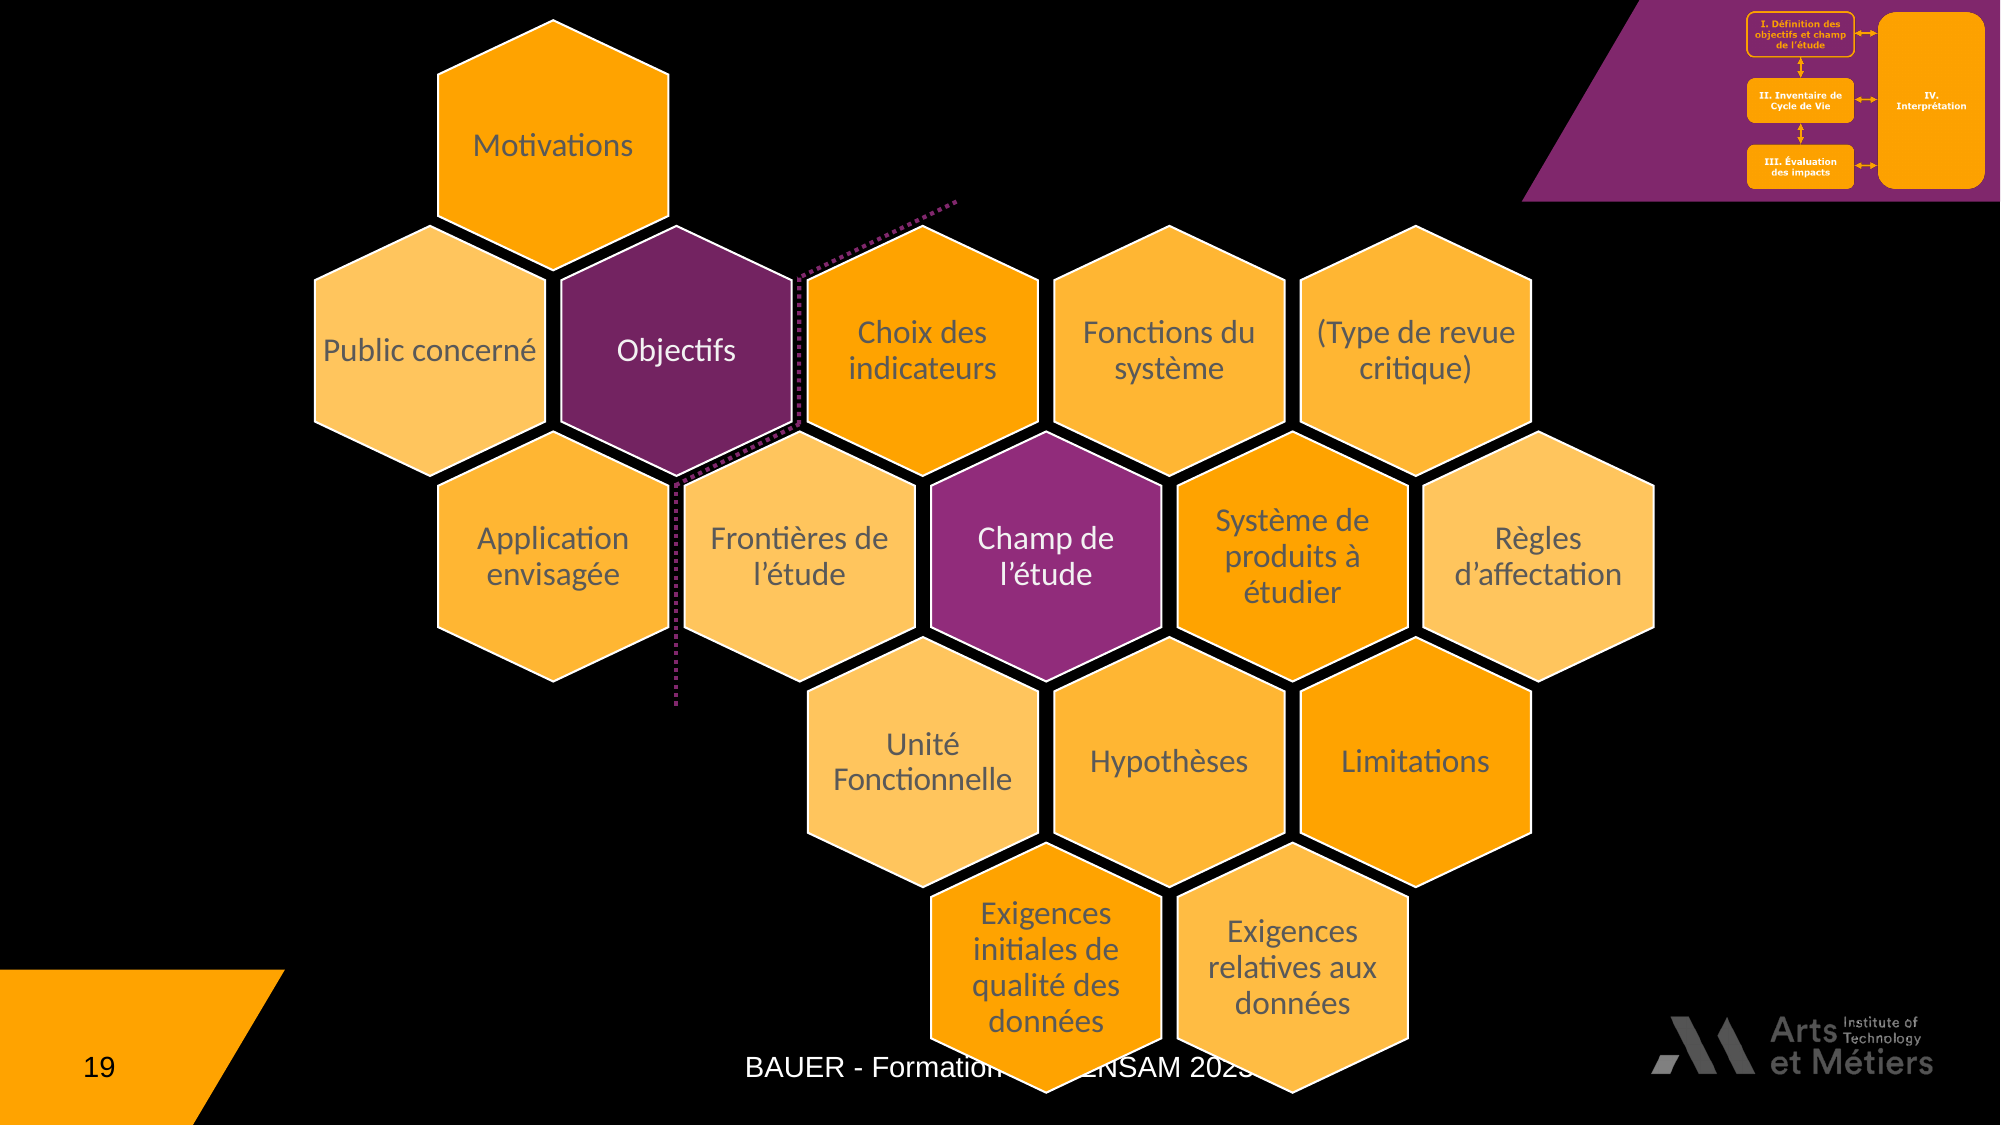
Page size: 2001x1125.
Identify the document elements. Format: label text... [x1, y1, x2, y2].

text_box Choix des indicateurs [807, 225, 1038, 476]
picture [1746, 11, 1985, 189]
text_box Champ de l’étude [931, 431, 1162, 682]
text_box Exigences initiales de qualité des données [931, 842, 1162, 1093]
text_box (Type de revue critique) [1300, 225, 1532, 476]
picture [1631, 997, 1952, 1093]
text_box Application envisagée [438, 431, 669, 682]
text_box Exigences relatives aux données [1177, 842, 1408, 1093]
text_box Règles d’affectation [1423, 431, 1654, 682]
text_box Limitations [1300, 637, 1532, 888]
text_box Unité Fonctionnelle [807, 637, 1039, 888]
text_box Hypothèses [1054, 637, 1285, 888]
text_box Fonctions du système [1054, 225, 1285, 476]
text_box Objectifs [561, 225, 792, 476]
text_box Système de produits à étudier [1177, 431, 1408, 682]
text_box Public concerné [314, 225, 546, 476]
text_box Frontières de l’étude [684, 431, 915, 682]
text_box Motivations [438, 20, 669, 271]
